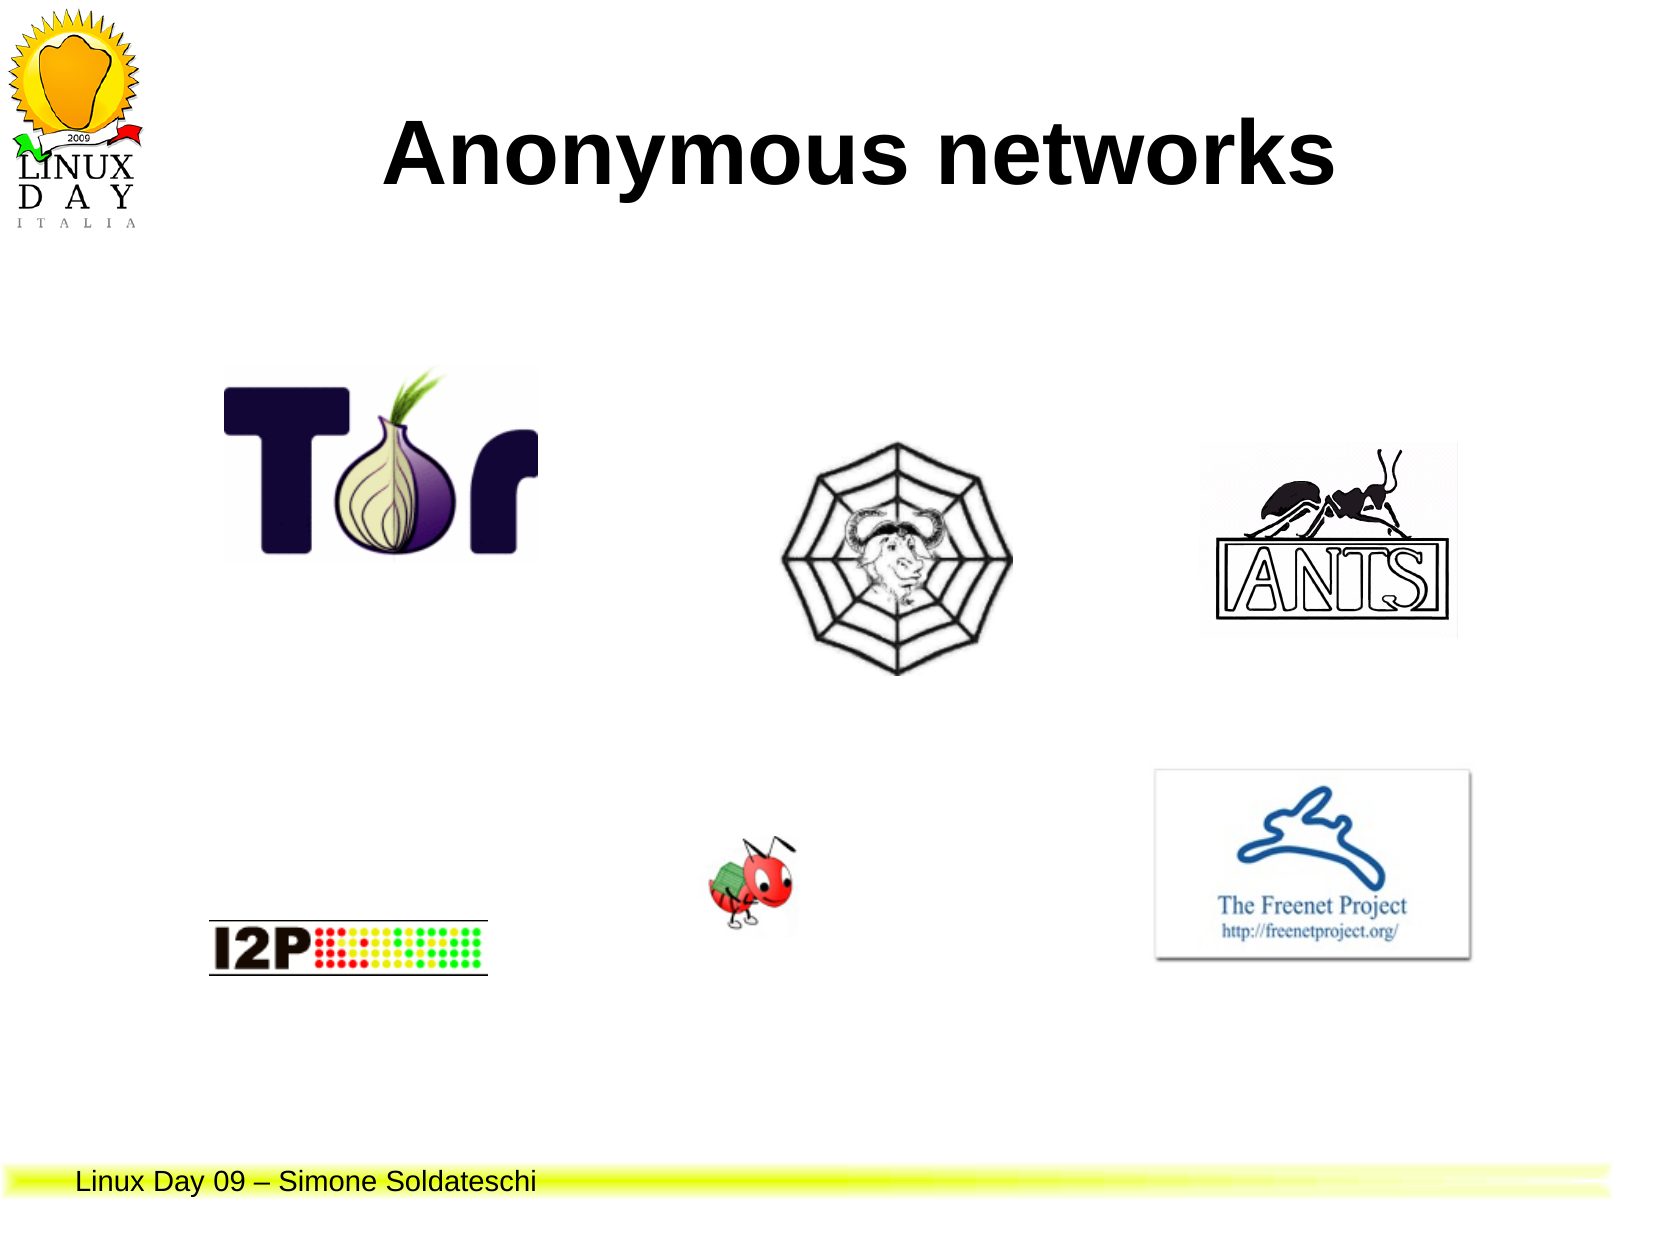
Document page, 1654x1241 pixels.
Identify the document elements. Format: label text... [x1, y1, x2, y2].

picture [224, 364, 538, 563]
picture [674, 836, 831, 938]
picture [209, 920, 488, 976]
picture [0, 0, 151, 235]
picture [1124, 675, 1500, 1051]
picture [779, 440, 1013, 676]
picture [1199, 442, 1458, 638]
title Anonymous networks [150, 49, 1571, 257]
